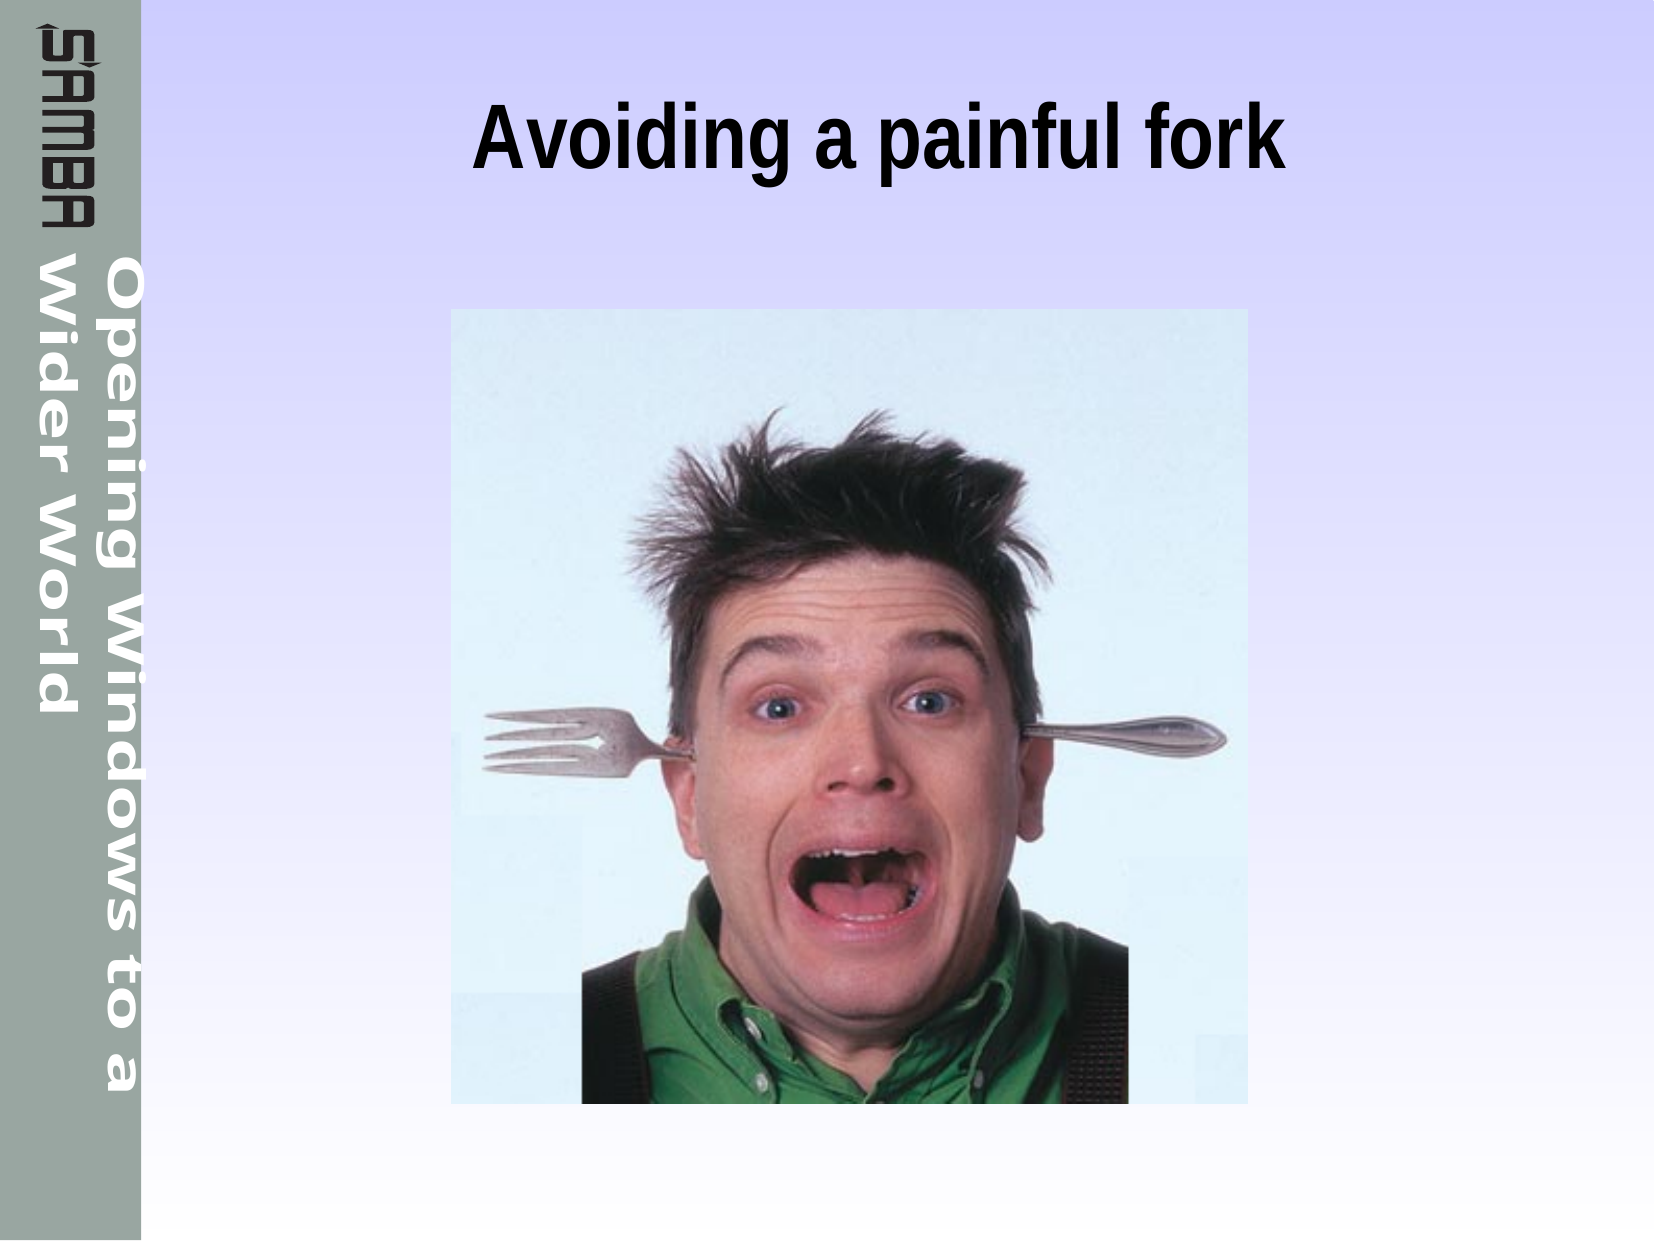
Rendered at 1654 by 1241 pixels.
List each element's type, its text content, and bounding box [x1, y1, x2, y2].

title Avoiding a painful fork [173, 31, 1586, 239]
picture [451, 309, 1248, 1104]
